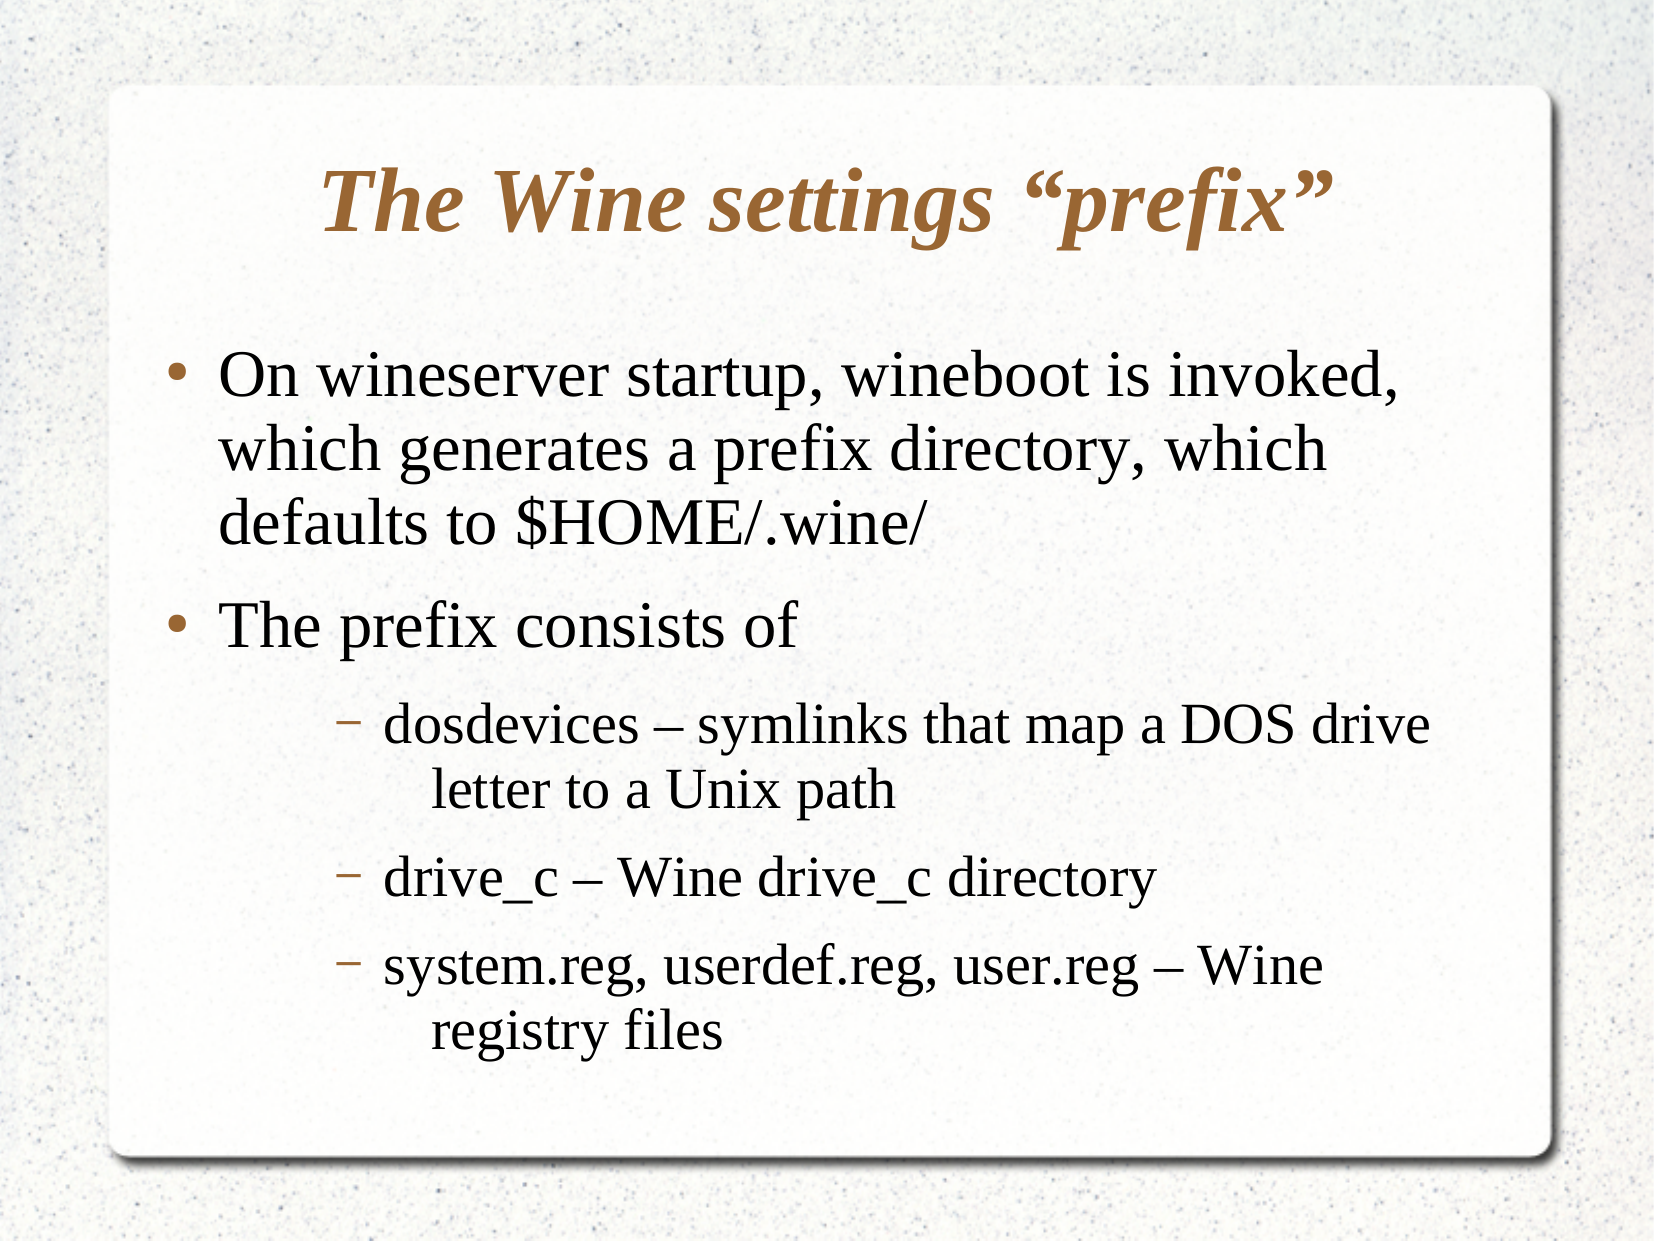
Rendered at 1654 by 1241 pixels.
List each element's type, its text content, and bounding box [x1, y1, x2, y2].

list On wineserver startup, wineboot is invoked, which generates a prefix directory, which defaults to $HOME/.wine/ The prefix consists of dosdevices – symlinks that map a DOS drive letter to a Unix path drive_c – Wine drive_c directory system.reg, userdef.reg, user.reg – Wine registry files [147, 336, 1506, 1062]
title The Wine settings “prefix” [118, 104, 1536, 297]
picture [0, 0, 1654, 1241]
